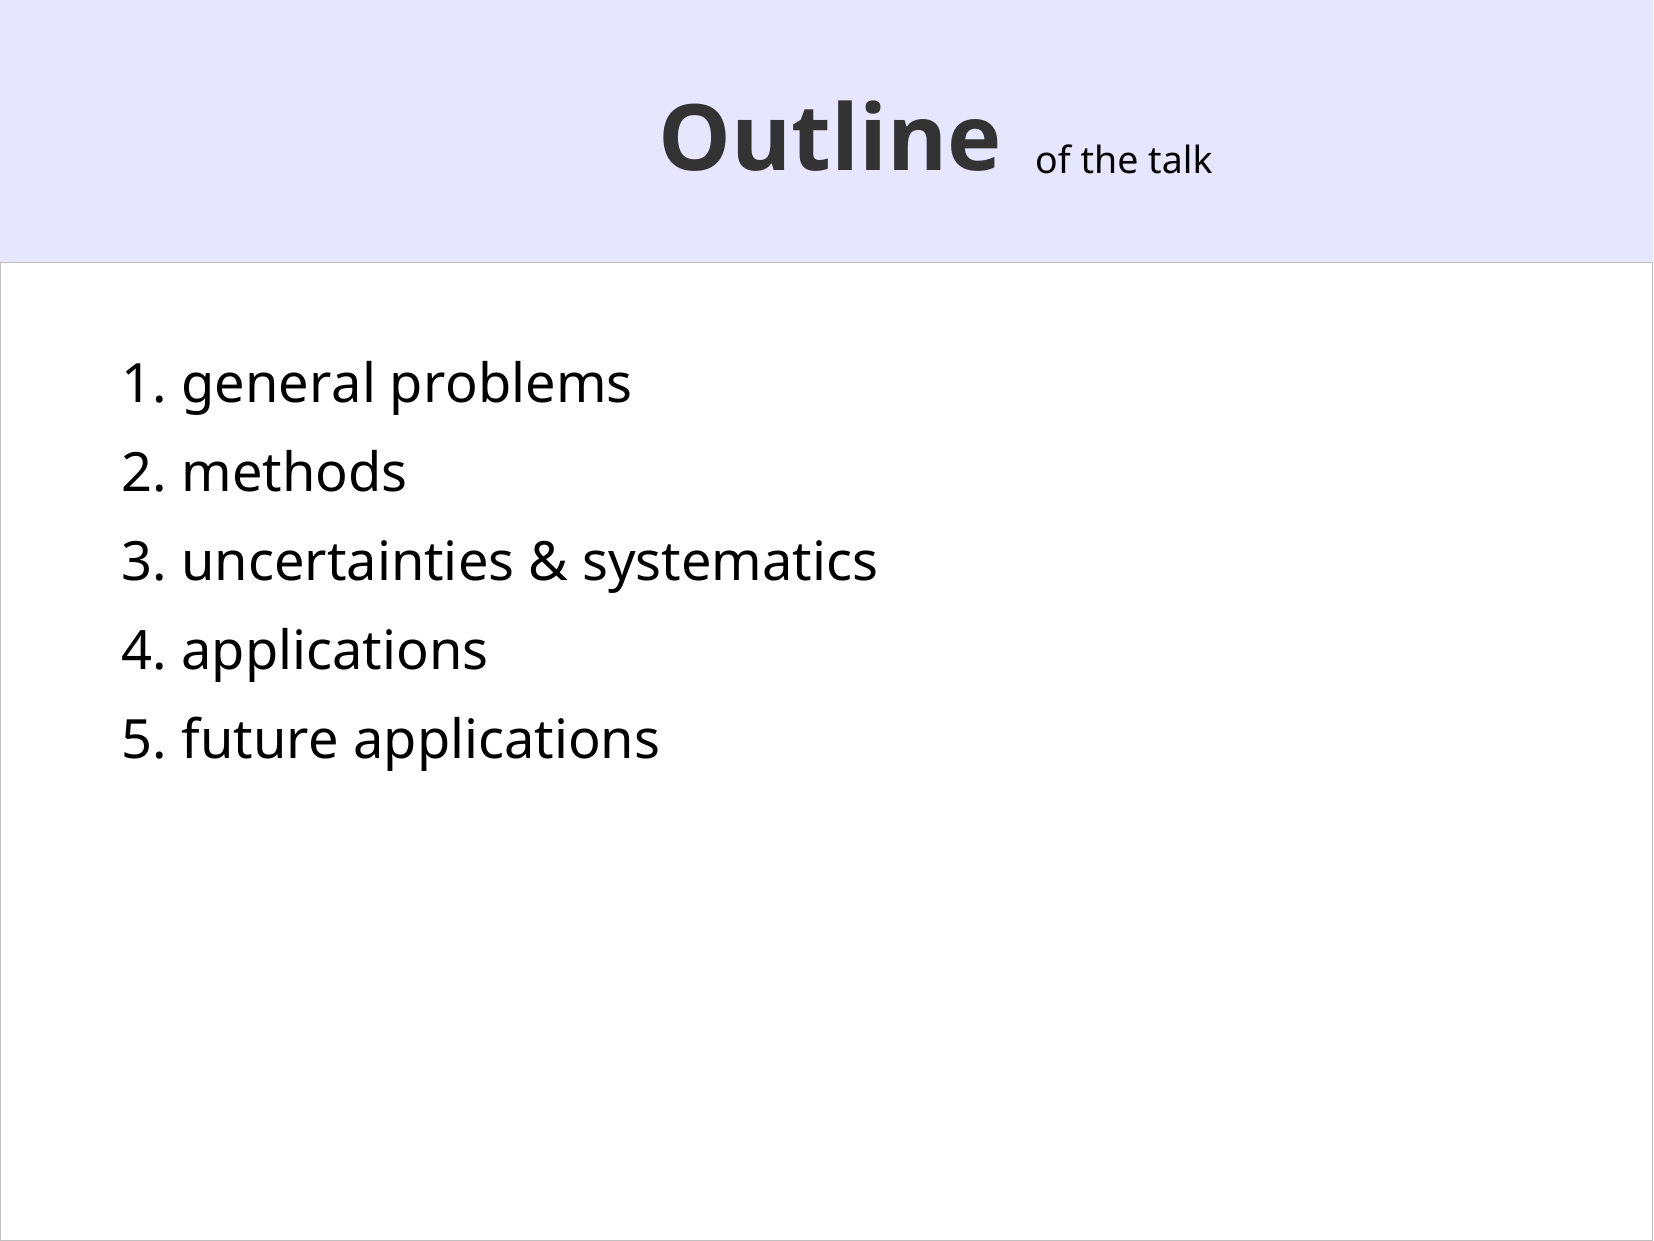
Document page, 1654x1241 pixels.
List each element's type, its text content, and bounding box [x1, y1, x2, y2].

text_box of the talk [1020, 125, 1207, 185]
title Outline [124, 31, 1536, 239]
list general problems methods uncertainties & systematics applications future applications [121, 344, 1534, 1065]
